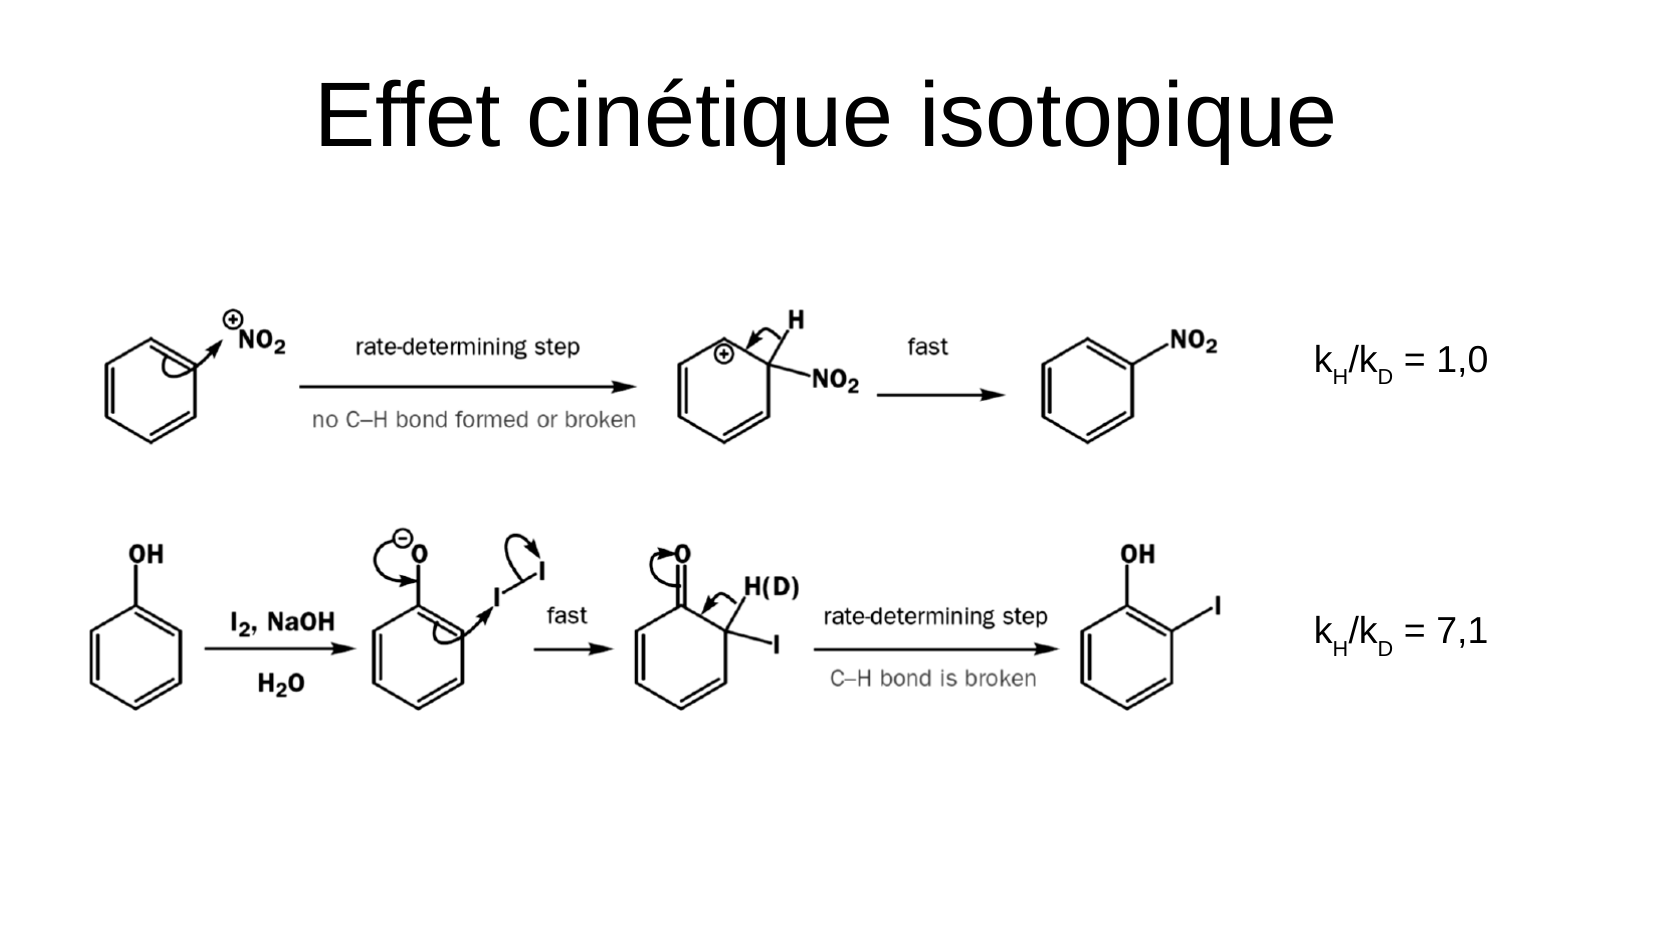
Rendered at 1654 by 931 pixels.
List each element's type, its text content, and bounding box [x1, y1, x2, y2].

text_box kH/kD = 1,0 [1299, 330, 1524, 397]
text_box kH/kD = 7,1 [1299, 602, 1524, 669]
title Effet cinétique isotopique [82, 37, 1571, 193]
picture [57, 271, 1264, 729]
